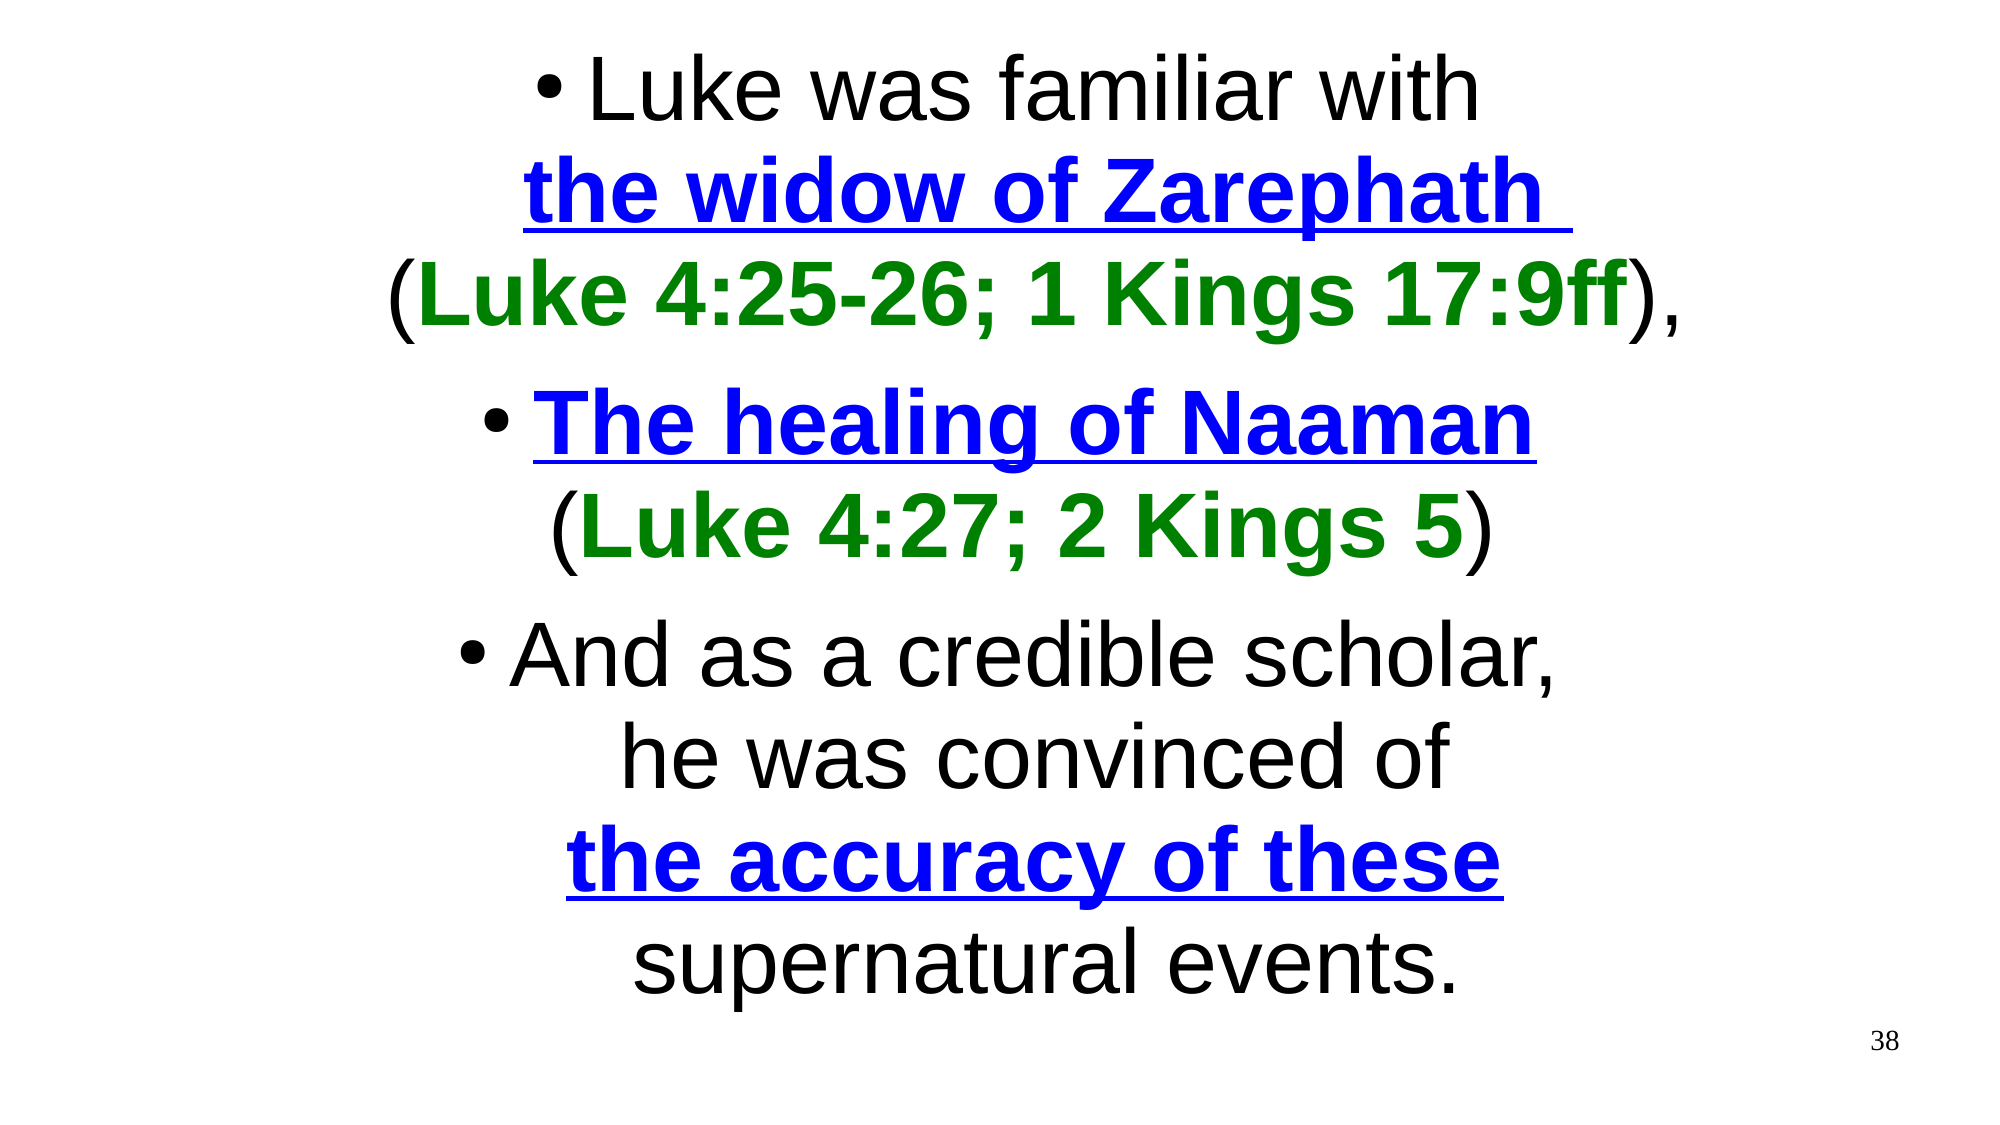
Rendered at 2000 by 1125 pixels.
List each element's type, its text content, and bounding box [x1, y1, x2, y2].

list Luke was familiar with the widow of Zarephath (Luke 4:25-26; 1 Kings 17:9ff), The healing of Naaman (Luke 4:27; 2 Kings 5) And as a credible scholar, he was convinced of the accuracy of these supernatural events. [37, 37, 1988, 1125]
